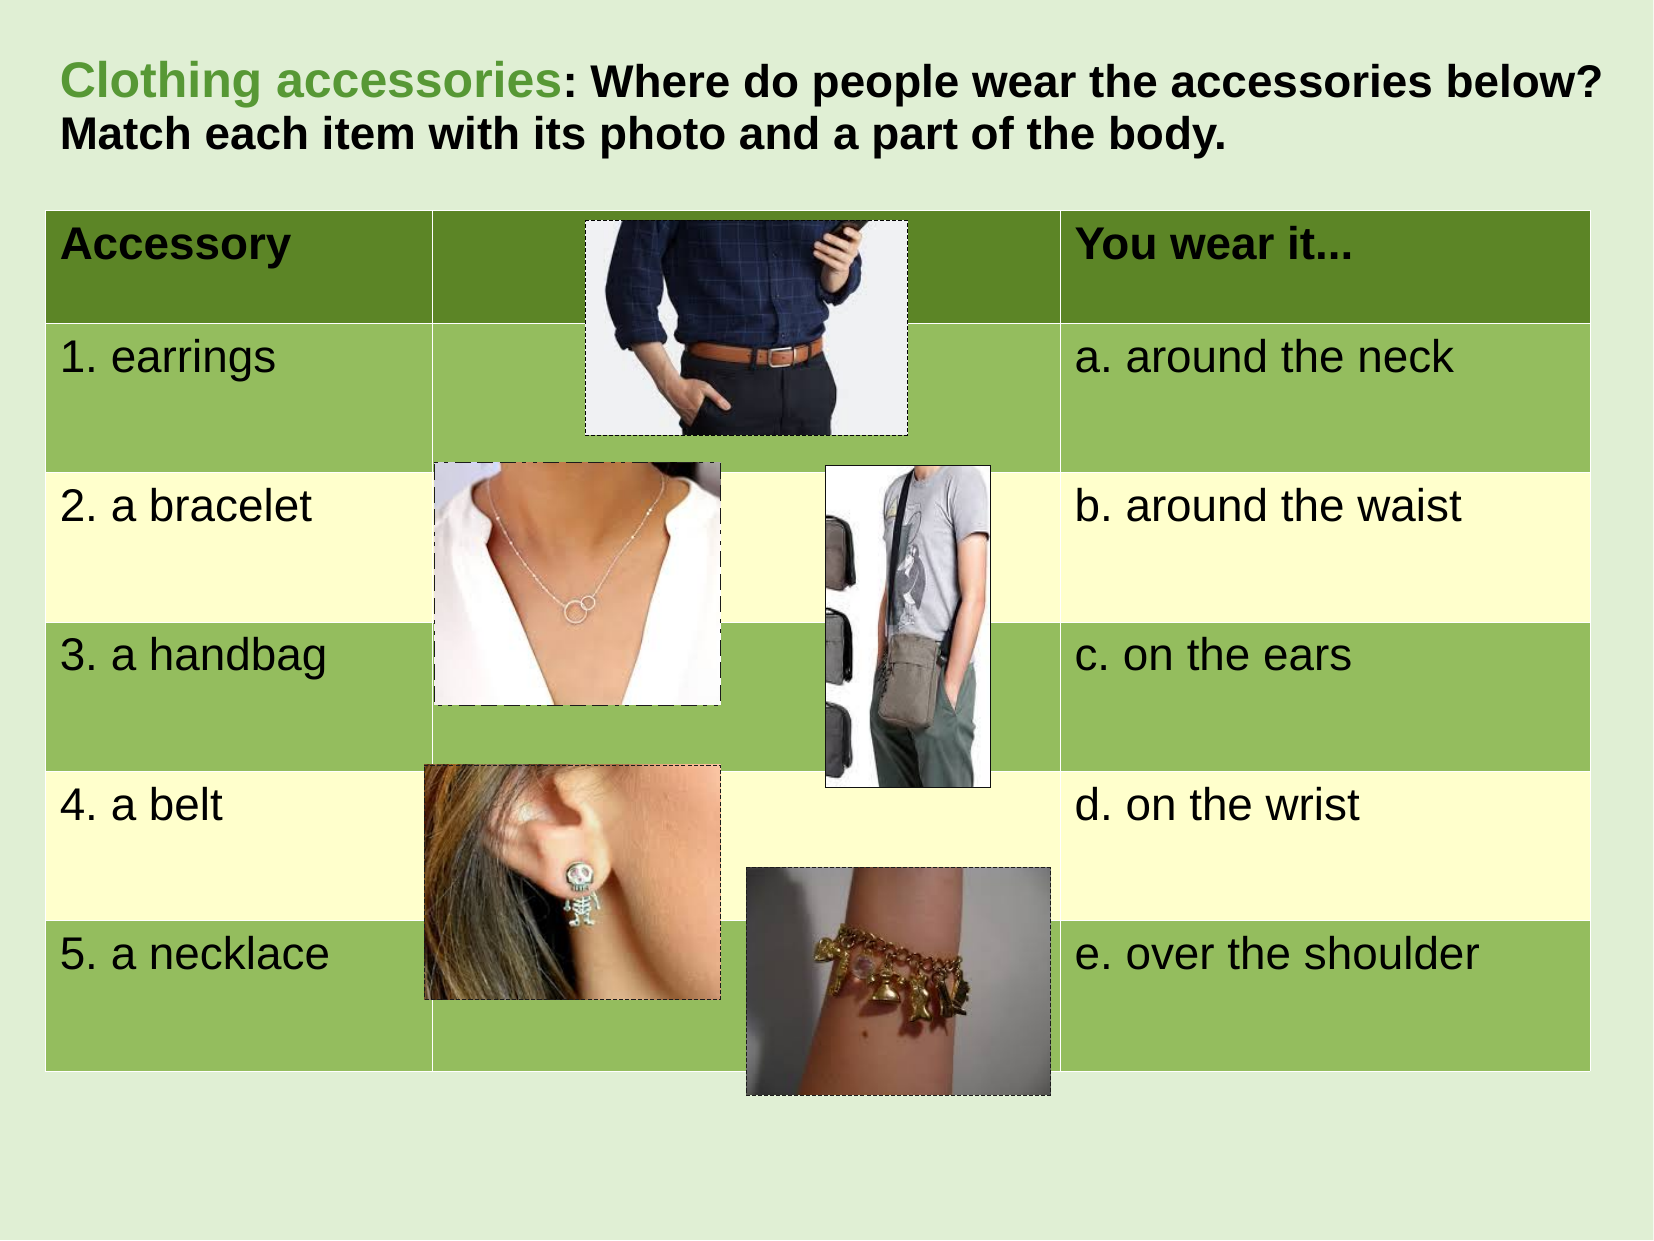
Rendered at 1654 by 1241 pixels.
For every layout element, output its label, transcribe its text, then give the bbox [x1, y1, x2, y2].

table_cell b. around the waist [1061, 473, 1590, 622]
picture [585, 220, 908, 436]
table_cell [721, 473, 825, 622]
table_cell a. around the neck [1061, 324, 1590, 472]
text_box Clothing accessories: Where do people wear the accessories below? Match each item with its photo and a part of the body. [45, 45, 1636, 189]
table_header [433, 211, 1060, 323]
table_header You wear it... [1061, 211, 1590, 323]
table_cell [433, 324, 1060, 472]
table_cell [1051, 921, 1060, 1071]
table_cell [433, 623, 825, 771]
picture [825, 465, 991, 788]
table_header Accessory [46, 211, 432, 323]
table_cell c. on the ears [1061, 623, 1590, 771]
picture [746, 867, 1051, 1096]
table_cell [991, 473, 1060, 622]
table_cell [433, 921, 746, 1071]
table_cell 4. a belt [46, 772, 424, 920]
table_cell 5. a necklace [46, 921, 432, 1071]
table_cell [721, 772, 1060, 920]
picture [434, 462, 721, 706]
table_cell e. over the shoulder [1061, 921, 1590, 1071]
table_cell d. on the wrist [1061, 772, 1590, 920]
table_cell 1. earrings [46, 324, 432, 472]
table_cell 2. a bracelet [46, 473, 432, 622]
picture [424, 764, 721, 1000]
table_cell 3. a handbag [46, 623, 432, 771]
table_cell [991, 623, 1060, 771]
